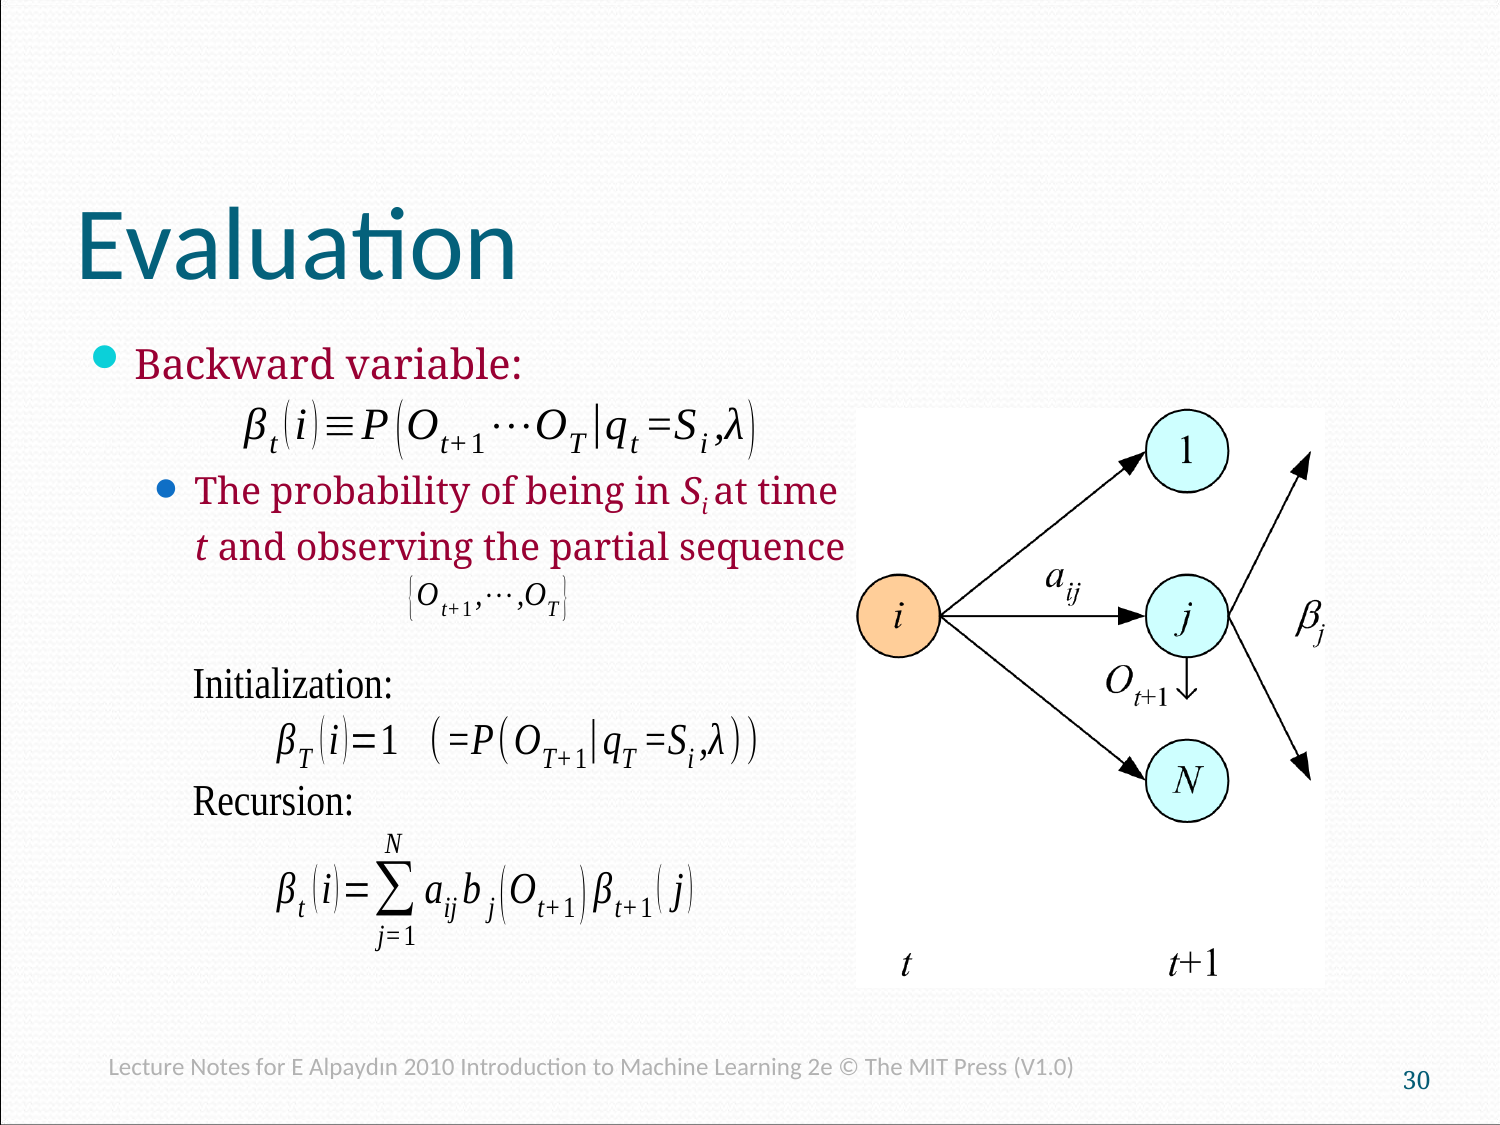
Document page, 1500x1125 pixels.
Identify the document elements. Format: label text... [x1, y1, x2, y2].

picture [0, 0, 1500, 1125]
chart [183, 660, 774, 953]
text_box Backward variable: The probability of being in Si at time t and observing the partial sequence [75, 324, 869, 963]
text_box Lecture Notes for E Alpaydın 2010 Introduction to Machine Learning 2e © The MIT Press (V1.0) [93, 1042, 1254, 1103]
chart [401, 574, 579, 624]
text_box Evaluation [75, 75, 1426, 301]
text_box <number> [1080, 1023, 1431, 1099]
chart [230, 397, 774, 463]
